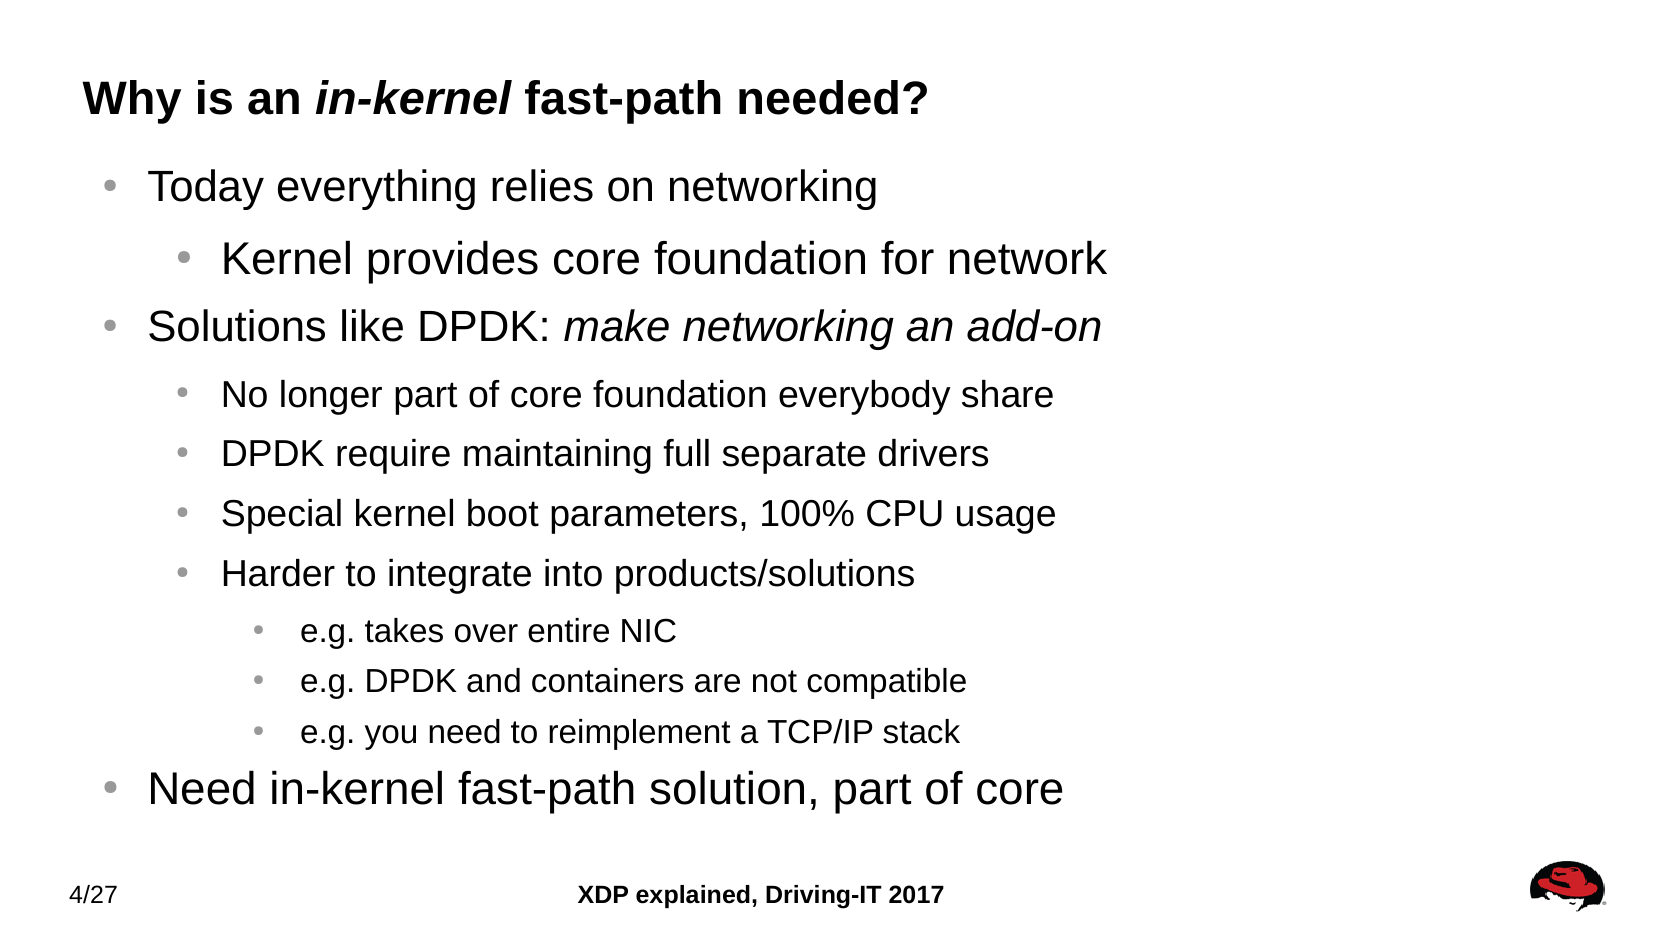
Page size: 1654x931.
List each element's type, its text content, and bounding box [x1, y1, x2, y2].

title Why is an in-kernel fast-path needed? [82, 28, 1571, 169]
picture [1529, 859, 1613, 918]
list Today everything relies on networking Kernel provides core foundation for network Solutions like DPDK: make networking an add-on No longer part of core foundation everybody share DPDK require maintaining full separate drivers Special kernel boot parameters, 100% CPU usage Harder to integrate into products/solutions e.g. takes over entire NIC e.g. DPDK and containers are not compatible e.g. you need to reimplement a TCP/IP stack Need in-kernel fast-path solution, part of core [87, 162, 1576, 863]
